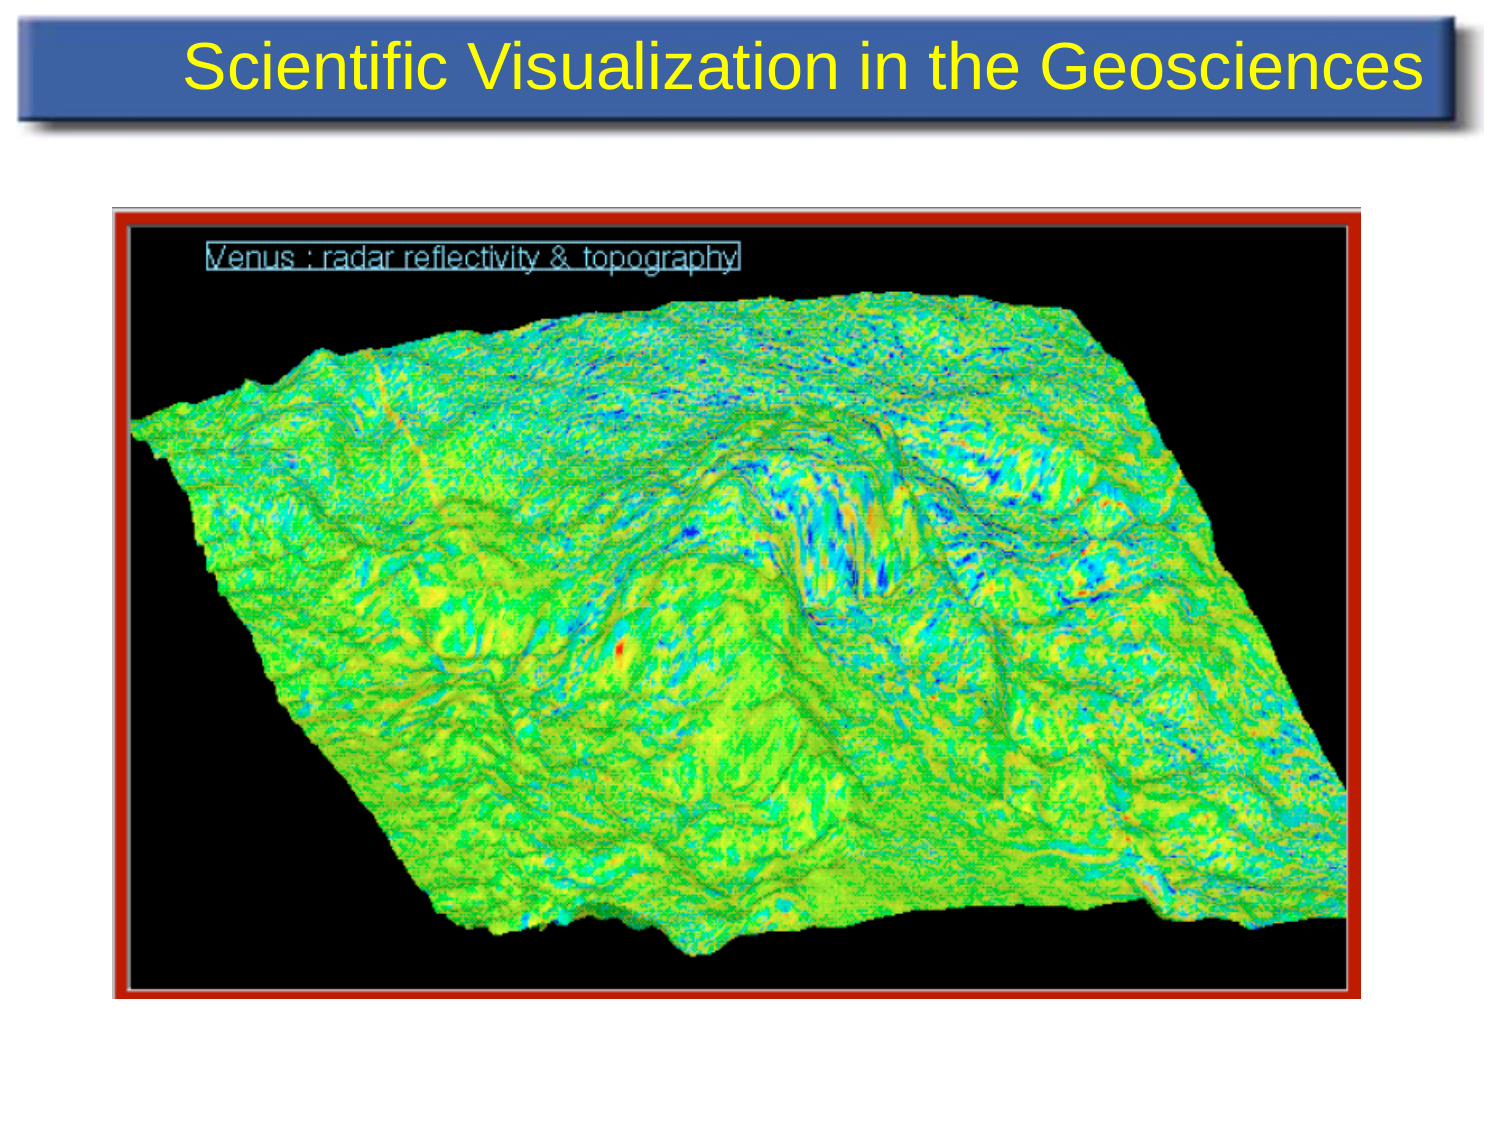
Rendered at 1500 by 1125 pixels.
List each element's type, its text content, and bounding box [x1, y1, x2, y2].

picture [112, 207, 1361, 999]
title Scientific Visualization in the Geosciences [109, 0, 1500, 126]
picture [16, 13, 1484, 141]
